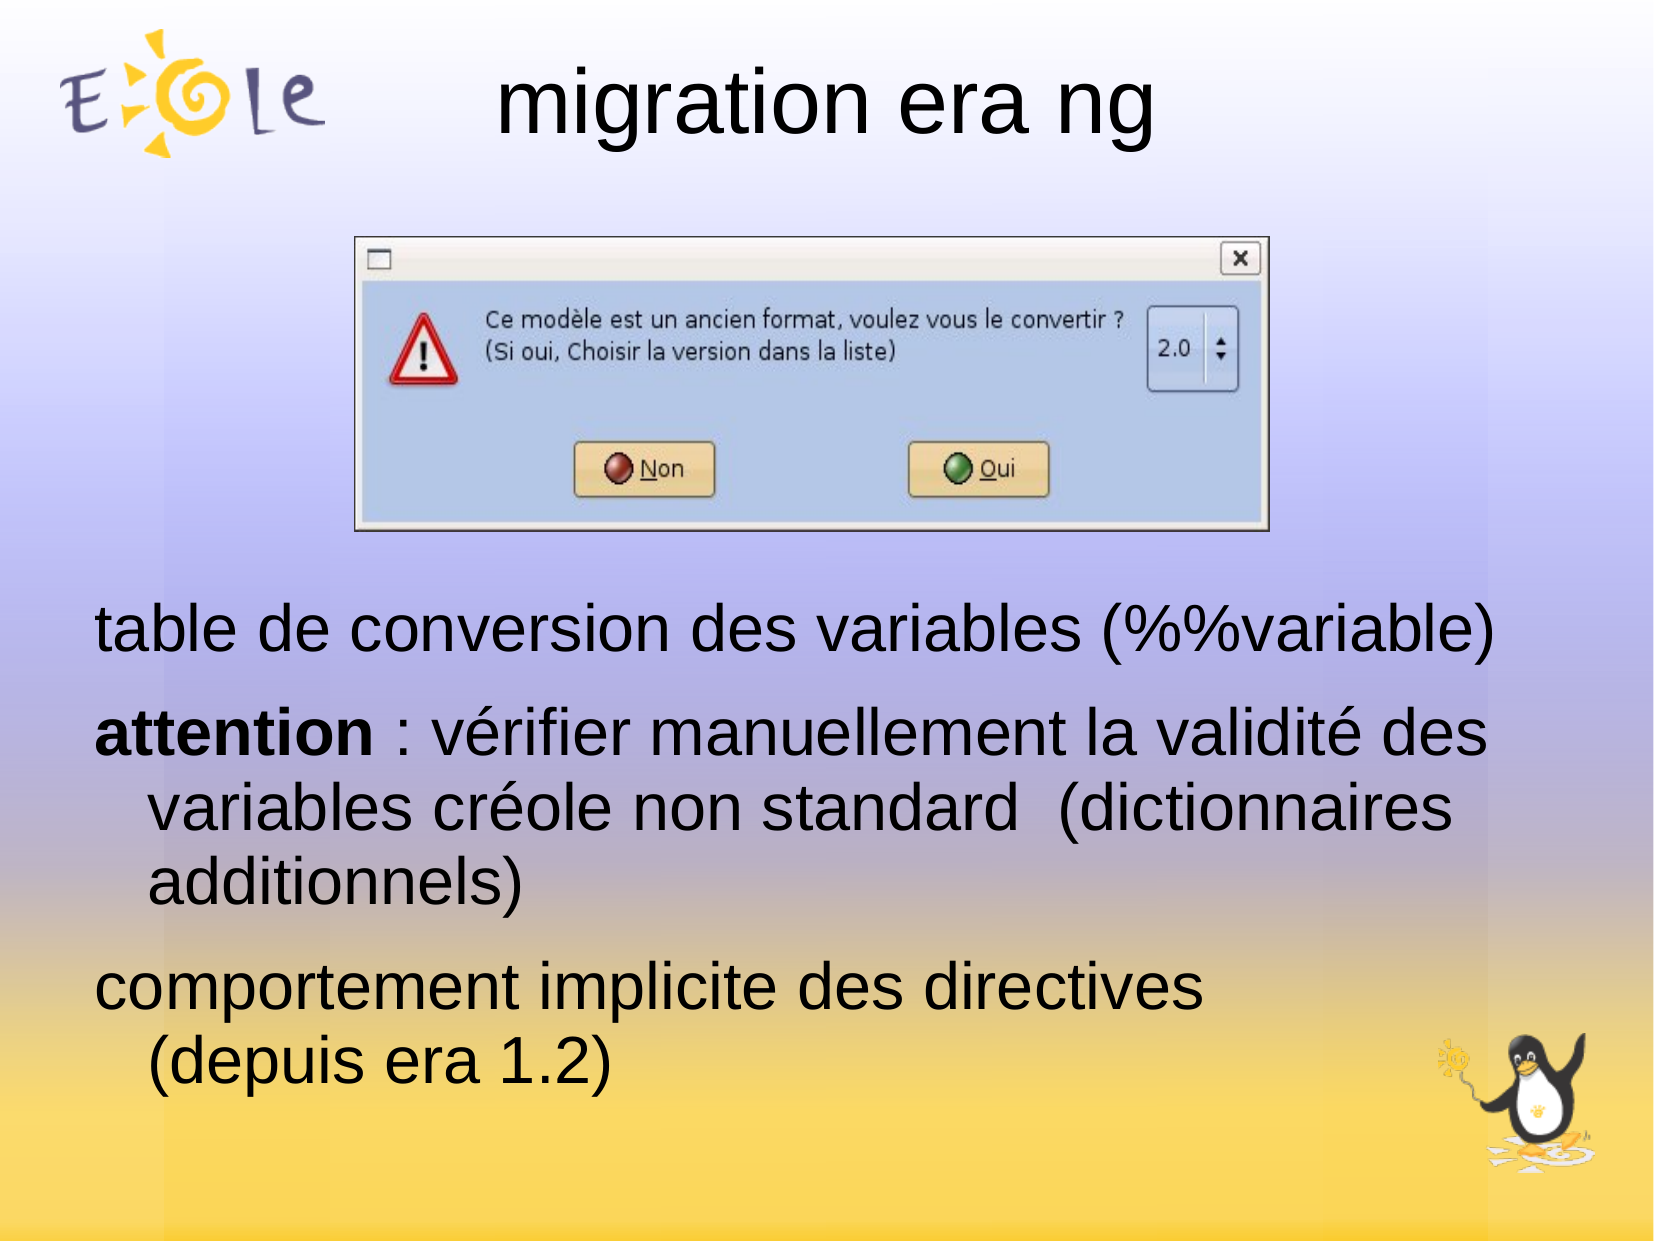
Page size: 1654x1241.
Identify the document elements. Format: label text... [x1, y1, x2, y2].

title migration era ng [82, 39, 1571, 267]
picture [0, 0, 1654, 1241]
list table de conversion des variables (%%variable) attention : vérifier manuellement la validité des variables créole non standard (dictionnaires additionnels) comportement implicite des directives (depuis era 1.2) [76, 590, 1565, 1241]
